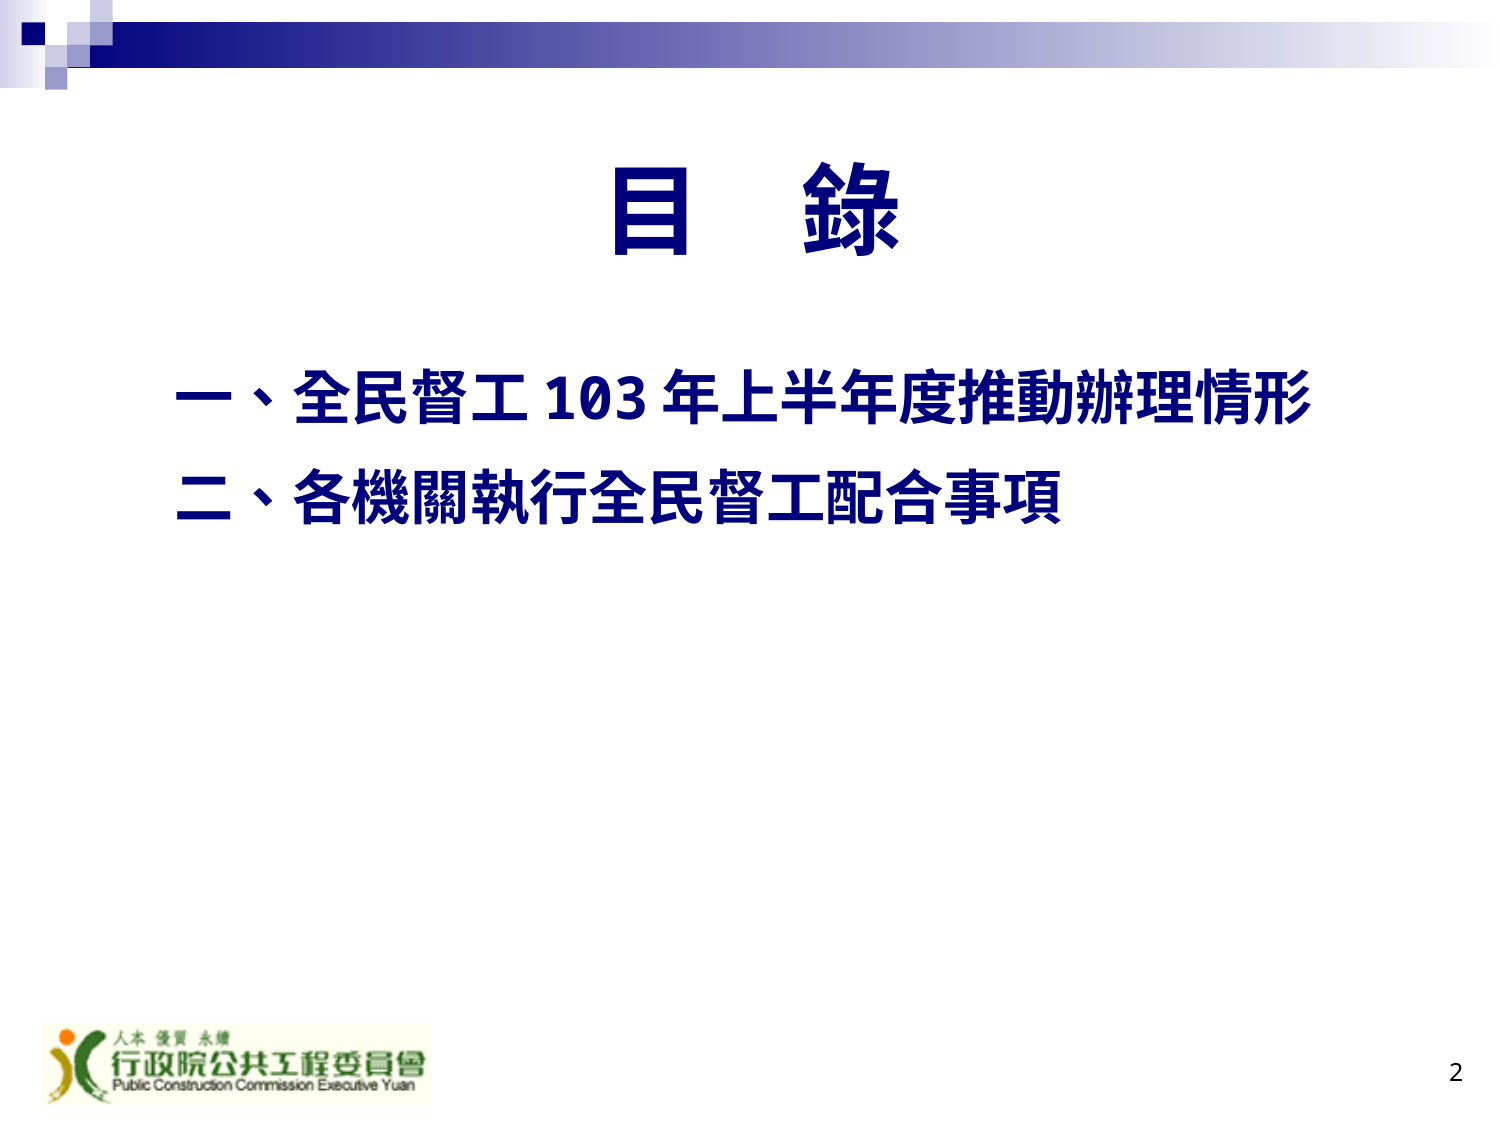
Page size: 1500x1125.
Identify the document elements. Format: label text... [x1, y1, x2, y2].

text_box 一、全民督工103年上半年度推動辦理情形 二、各機關執行全民督工配合事項 [159, 337, 1442, 598]
title 目 錄 [137, 139, 1366, 276]
picture [41, 1023, 432, 1106]
text_box <編號> [1128, 1023, 1479, 1099]
